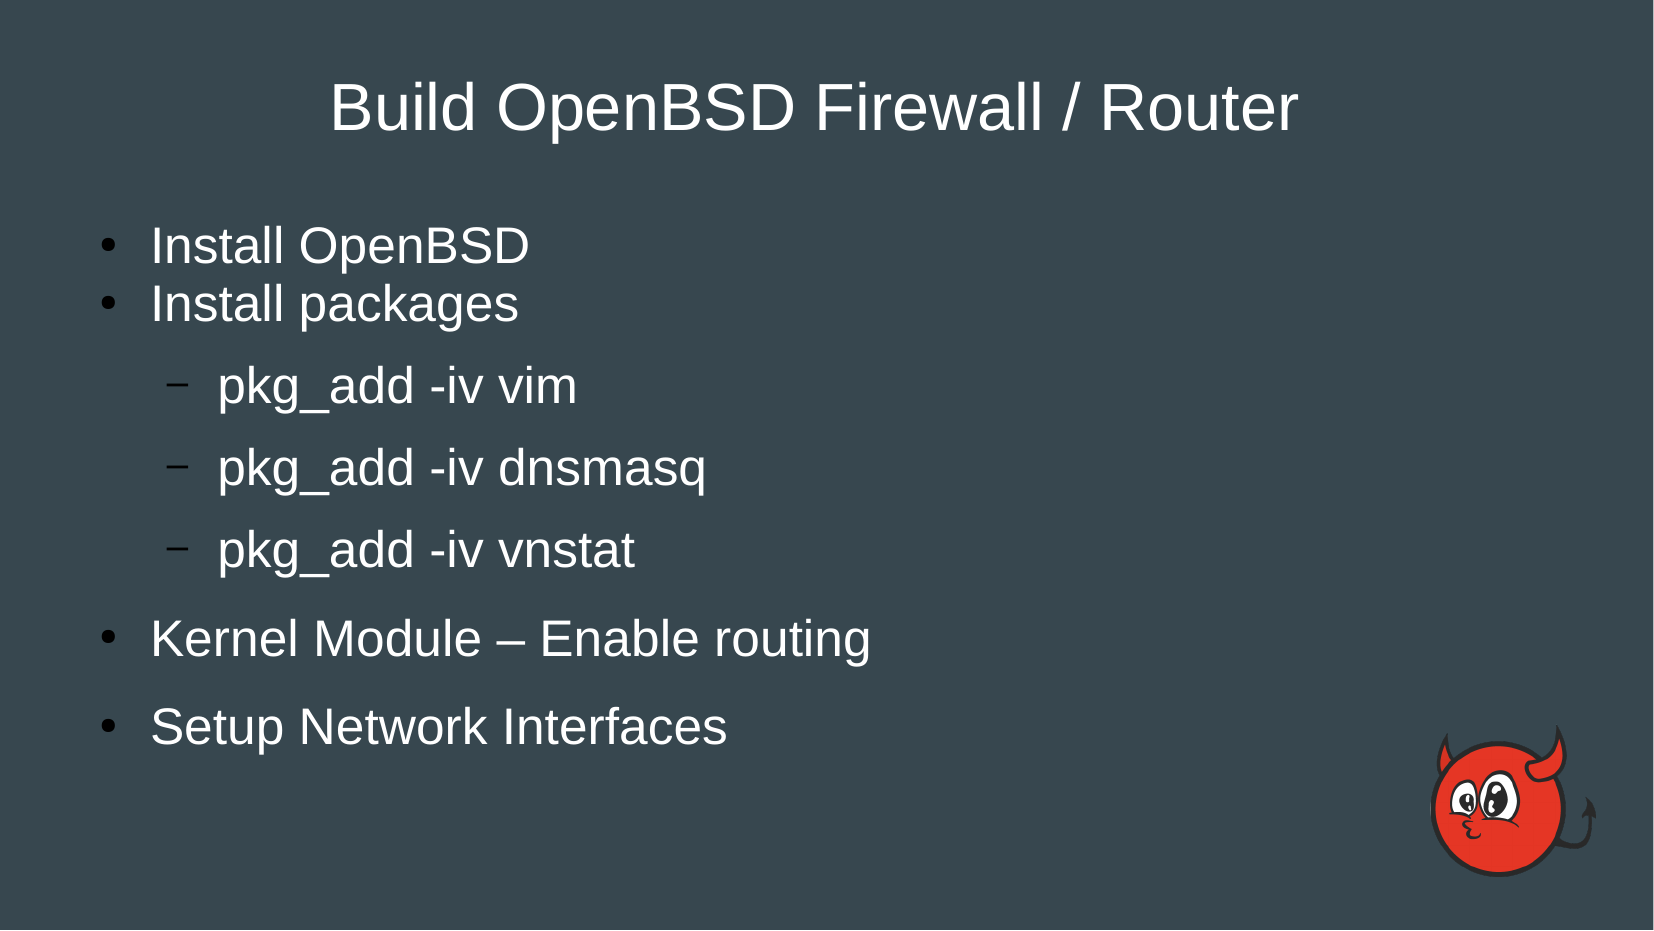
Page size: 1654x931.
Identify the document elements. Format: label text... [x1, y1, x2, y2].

picture [1427, 717, 1598, 888]
list Install OpenBSD Install packages pkg_add -iv vim pkg_add -iv dnsmasq pkg_add -iv vnstat Kernel Module – Enable routing Setup Network Interfaces [82, 217, 1571, 757]
title Build OpenBSD Firewall / Router [105, 30, 1525, 186]
